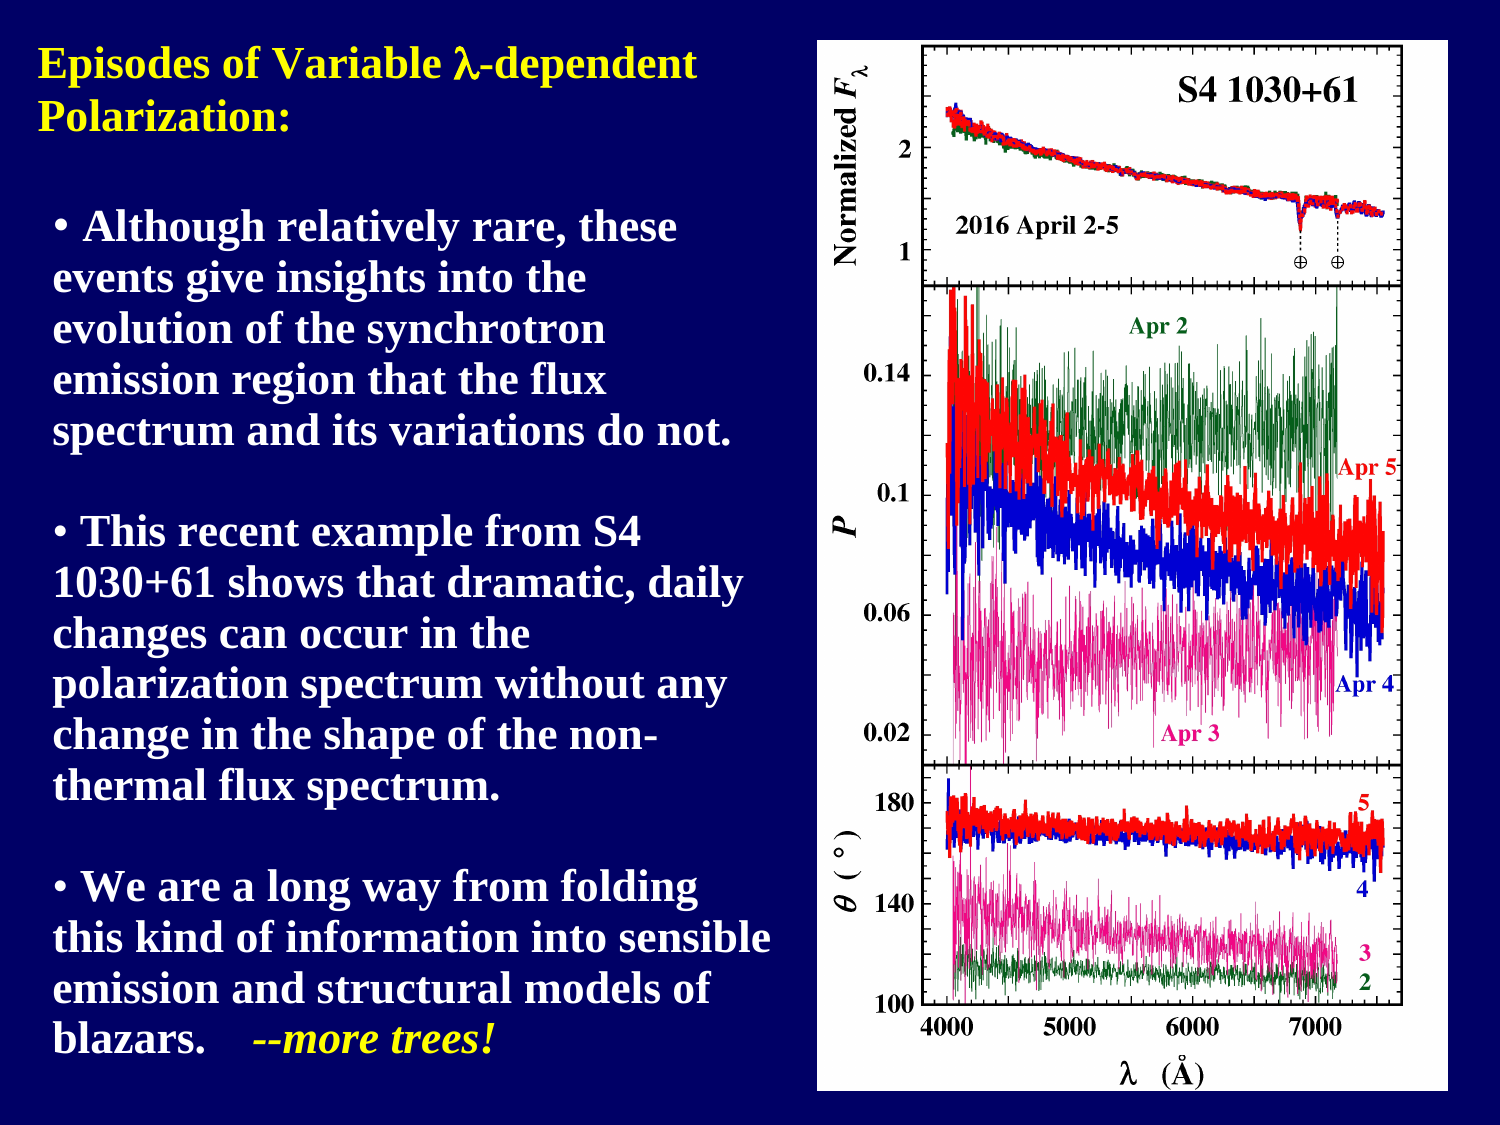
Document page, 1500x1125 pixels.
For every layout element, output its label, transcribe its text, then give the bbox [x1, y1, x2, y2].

picture [817, 40, 1448, 1091]
title Episodes of Variable l-dependent Polarization: [37, 6, 788, 189]
text_box Although relatively rare, these events give insights into the evolution of the synchrotron emission region that the flux spectrum and its variations do not. This recent example from S4 1030+61 shows that dramatic, daily changes can occur in the polarization spectrum without any change in the shape of the non-thermal flux spectrum. We are a long way from folding this kind of information into sensible emission and structural models of blazars. --more trees! [37, 189, 788, 1125]
